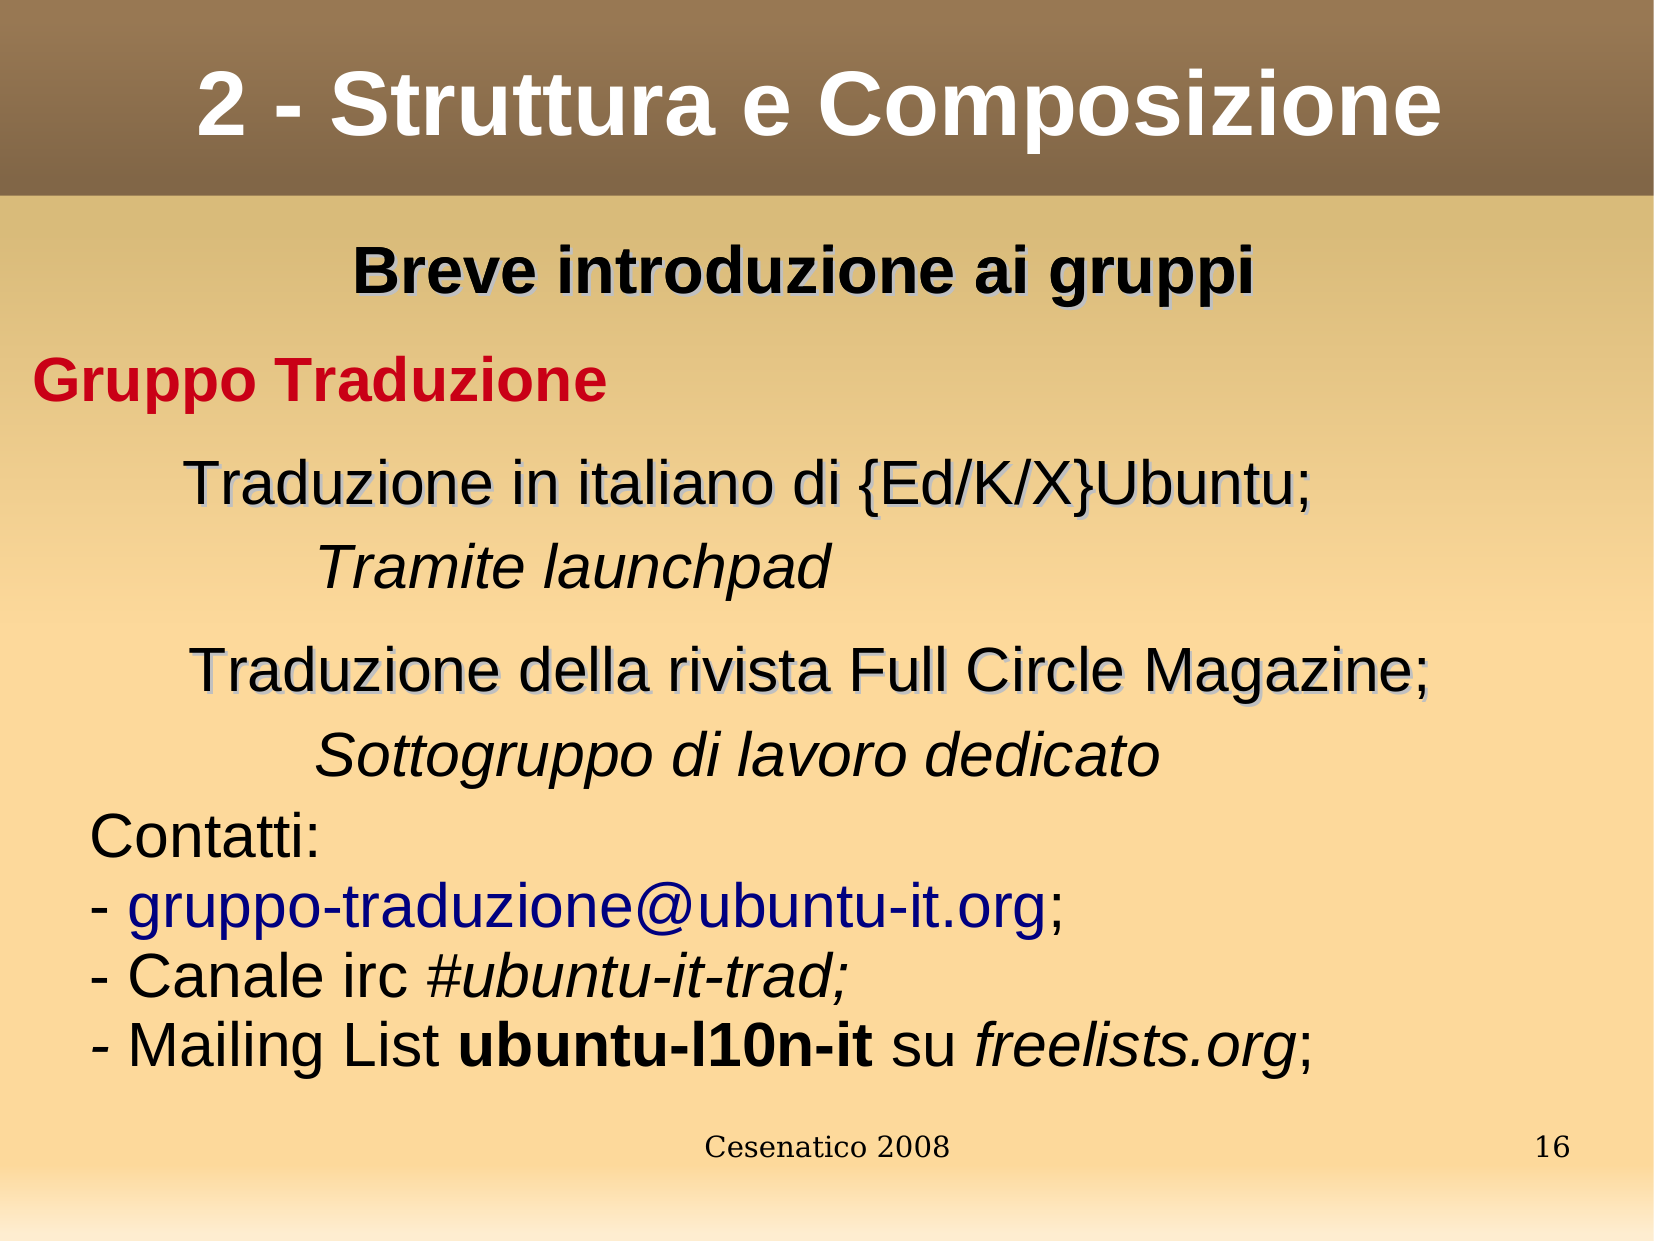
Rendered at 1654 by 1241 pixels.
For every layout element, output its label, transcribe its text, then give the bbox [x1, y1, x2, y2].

text_box Gruppo Traduzione [0, 337, 642, 423]
picture [0, 0, 1654, 1241]
title 2 - Struttura e Composizione [76, 7, 1565, 200]
text_box Traduzione della rivista Full Circle Magazine; [156, 627, 1462, 713]
text_box Contatti: - gruppo-traduzione@ubuntu-it.org; - Canale irc #ubuntu-it-trad; - Mailing List ubuntu-l10n-it su freelists.org; [75, 793, 1330, 1088]
text_box Sottogruppo di lavoro dedicato [300, 712, 1177, 793]
text_box Tramite launchpad [300, 525, 848, 610]
text_box Breve introduzione ai gruppi [337, 225, 1273, 315]
text_box Traduzione in italiano di {Ed/K/X}Ubuntu; [150, 440, 1344, 526]
